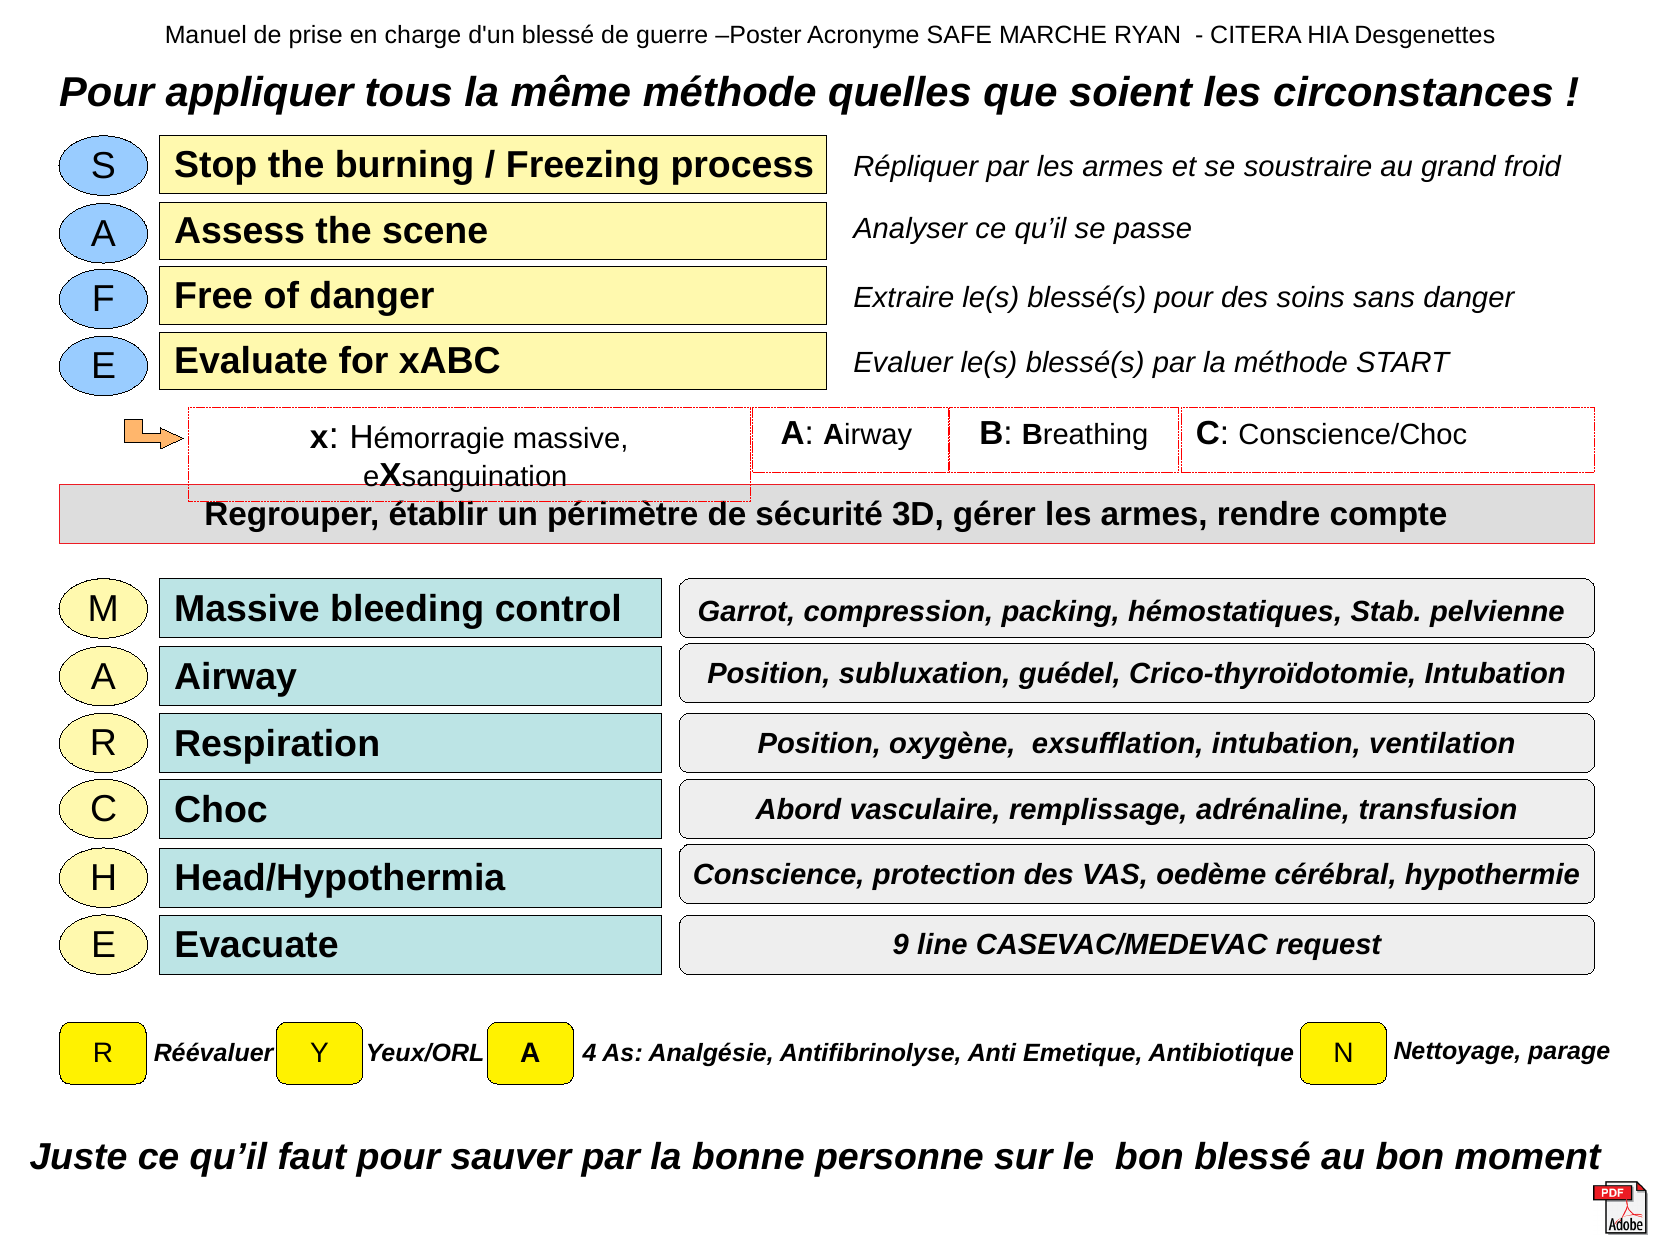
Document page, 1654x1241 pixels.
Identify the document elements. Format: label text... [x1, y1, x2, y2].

text_box C: Conscience/Choc [1181, 407, 1595, 473]
text_box M [58, 578, 148, 639]
text_box Head/Hypothermia [159, 848, 662, 908]
text_box Réévaluer [139, 1031, 340, 1075]
text_box x: Hémorragie massive, eXsanguination [188, 407, 751, 473]
text_box N [1300, 1022, 1386, 1085]
text_box Regrouper, établir un périmètre de sécurité 3D, gérer les armes, rendre compte [59, 484, 1595, 544]
text_box A [59, 203, 148, 264]
text_box H [59, 847, 148, 908]
text_box Manuel de prise en charge d'un blessé de guerre –Poster Acronyme SAFE MARCHE RYAN - CITERA HIA Desgenettes [59, 11, 1595, 50]
text_box Juste ce qu’il faut pour sauver par la bonne personne sur le bon blessé au bon moment [14, 1127, 1639, 1188]
text_box Free of danger [159, 266, 827, 325]
text_box Evacuate [159, 915, 662, 975]
text_box A [487, 1022, 574, 1085]
text_box Stop the burning / Freezing process [159, 135, 827, 194]
text_box Pour appliquer tous la même méthode quelles que soient les circonstances ! [29, 50, 1625, 178]
text_box F [59, 269, 148, 329]
text_box Airway [159, 646, 662, 706]
text_box R [59, 713, 148, 773]
text_box Répliquer par les armes et se soustraire au grand froid [838, 143, 1589, 232]
text_box Assess the scene [159, 202, 827, 260]
text_box R [59, 1022, 146, 1085]
text_box Yeux/ORL [351, 1031, 565, 1075]
text_box Garrot, compression, packing, hémostatiques, Stab. pelvienne [679, 578, 1595, 638]
text_box 9 line CASEVAC/MEDEVAC request [679, 915, 1595, 975]
text_box Analyser ce qu’il se passe [838, 204, 1577, 262]
text_box Nettoyage, parage [1378, 1029, 1654, 1078]
text_box 4 As: Analgésie, Antifibrinolyse, Anti Emetique, Antibiotique [567, 1031, 1328, 1075]
text_box Extraire le(s) blessé(s) pour des soins sans danger [838, 273, 1654, 338]
text_box E [59, 336, 148, 396]
text_box Choc [159, 779, 662, 839]
picture [1593, 1181, 1648, 1235]
text_box Evaluer le(s) blessé(s) par la méthode START [838, 338, 1654, 402]
text_box Respiration [159, 713, 662, 773]
text_box Abord vasculaire, remplissage, adrénaline, transfusion [679, 779, 1595, 839]
text_box [124, 419, 184, 449]
text_box A [59, 646, 148, 706]
text_box A: Airway [752, 407, 949, 473]
text_box Position, oxygène, exsufflation, intubation, ventilation [679, 713, 1595, 773]
text_box B: Breathing [949, 407, 1179, 473]
text_box C [59, 779, 148, 839]
text_box S [58, 135, 148, 196]
text_box Position, subluxation, guédel, Crico-thyroïdotomie, Intubation [679, 643, 1595, 703]
text_box Y [276, 1022, 363, 1085]
text_box Massive bleeding control [159, 578, 662, 638]
text_box Conscience, protection des VAS, oedème cérébral, hypothermie [679, 844, 1595, 904]
text_box E [59, 914, 148, 975]
text_box Evaluate for xABC [159, 332, 827, 390]
